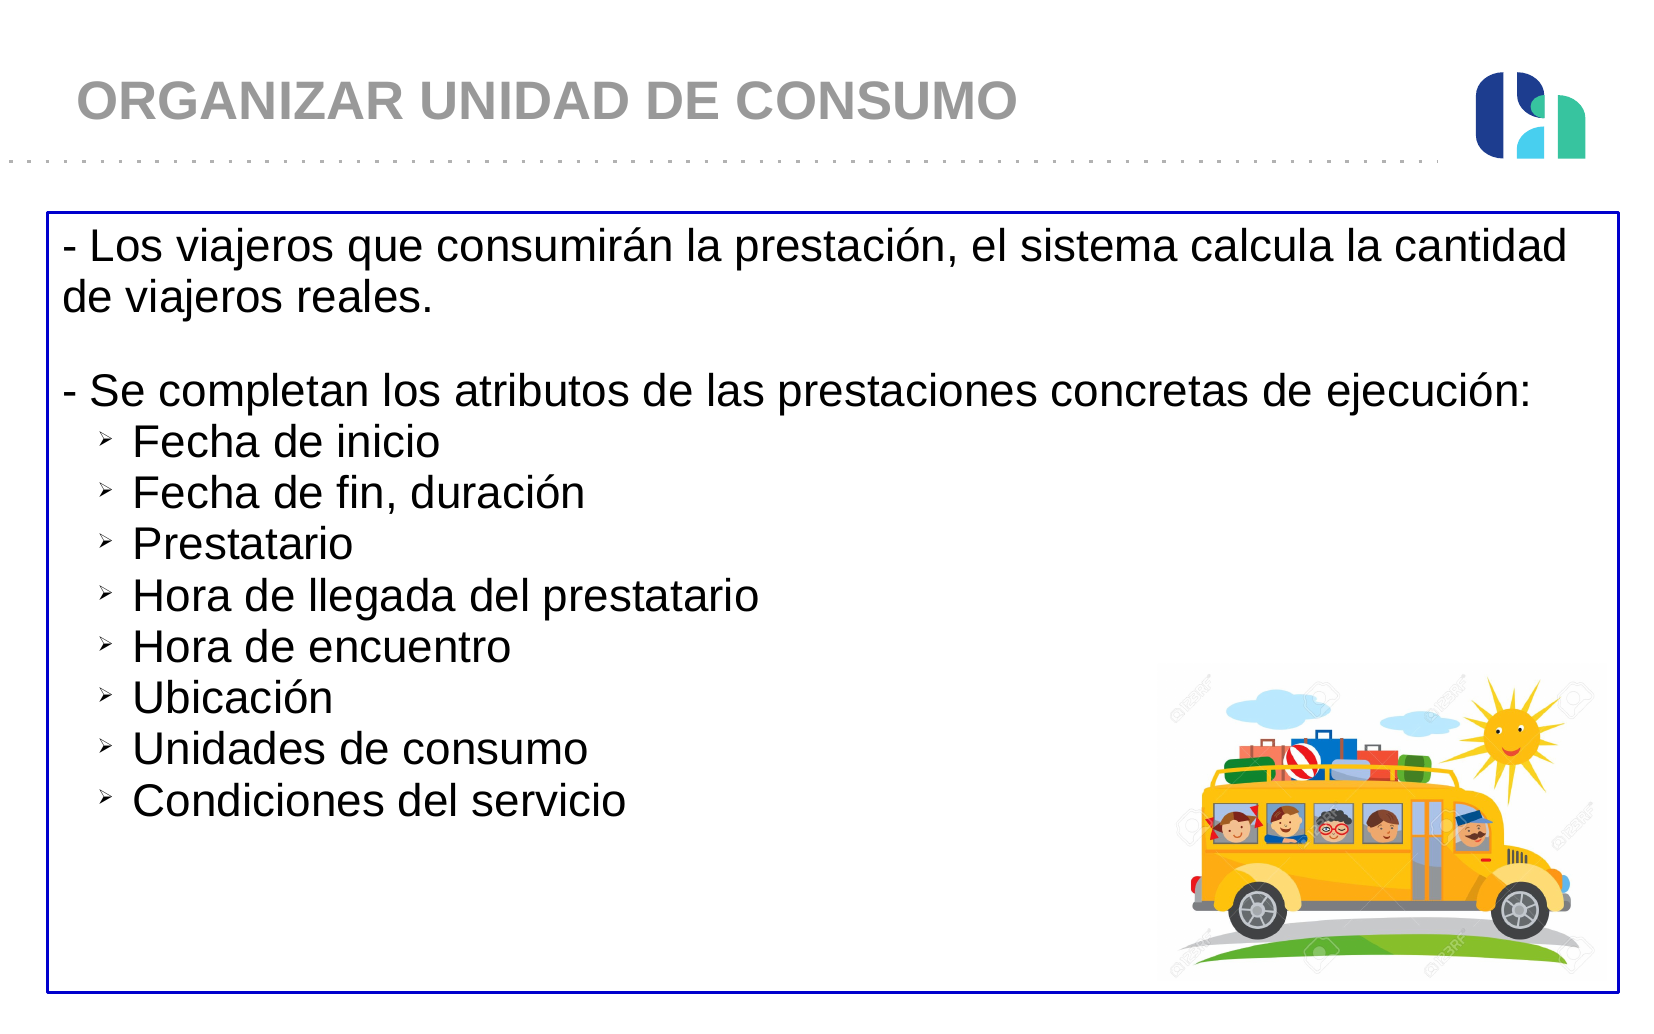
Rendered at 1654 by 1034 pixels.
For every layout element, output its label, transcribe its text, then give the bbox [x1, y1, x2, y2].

picture [1157, 663, 1607, 981]
text_box - Los viajeros que consumirán la prestación, el sistema calcula la cantidad de viajeros reales. - Se completan los atributos de las prestaciones concretas de ejecución: Fecha de inicio Fecha de fin, duración Prestatario Hora de llegada del prestatario Hora de encuentro Ubicación Unidades de consumo Condiciones del servicio [47, 212, 1619, 993]
text_box ORGANIZAR UNIDAD DE CONSUMO [76, 59, 1381, 142]
picture [1475, 72, 1586, 159]
